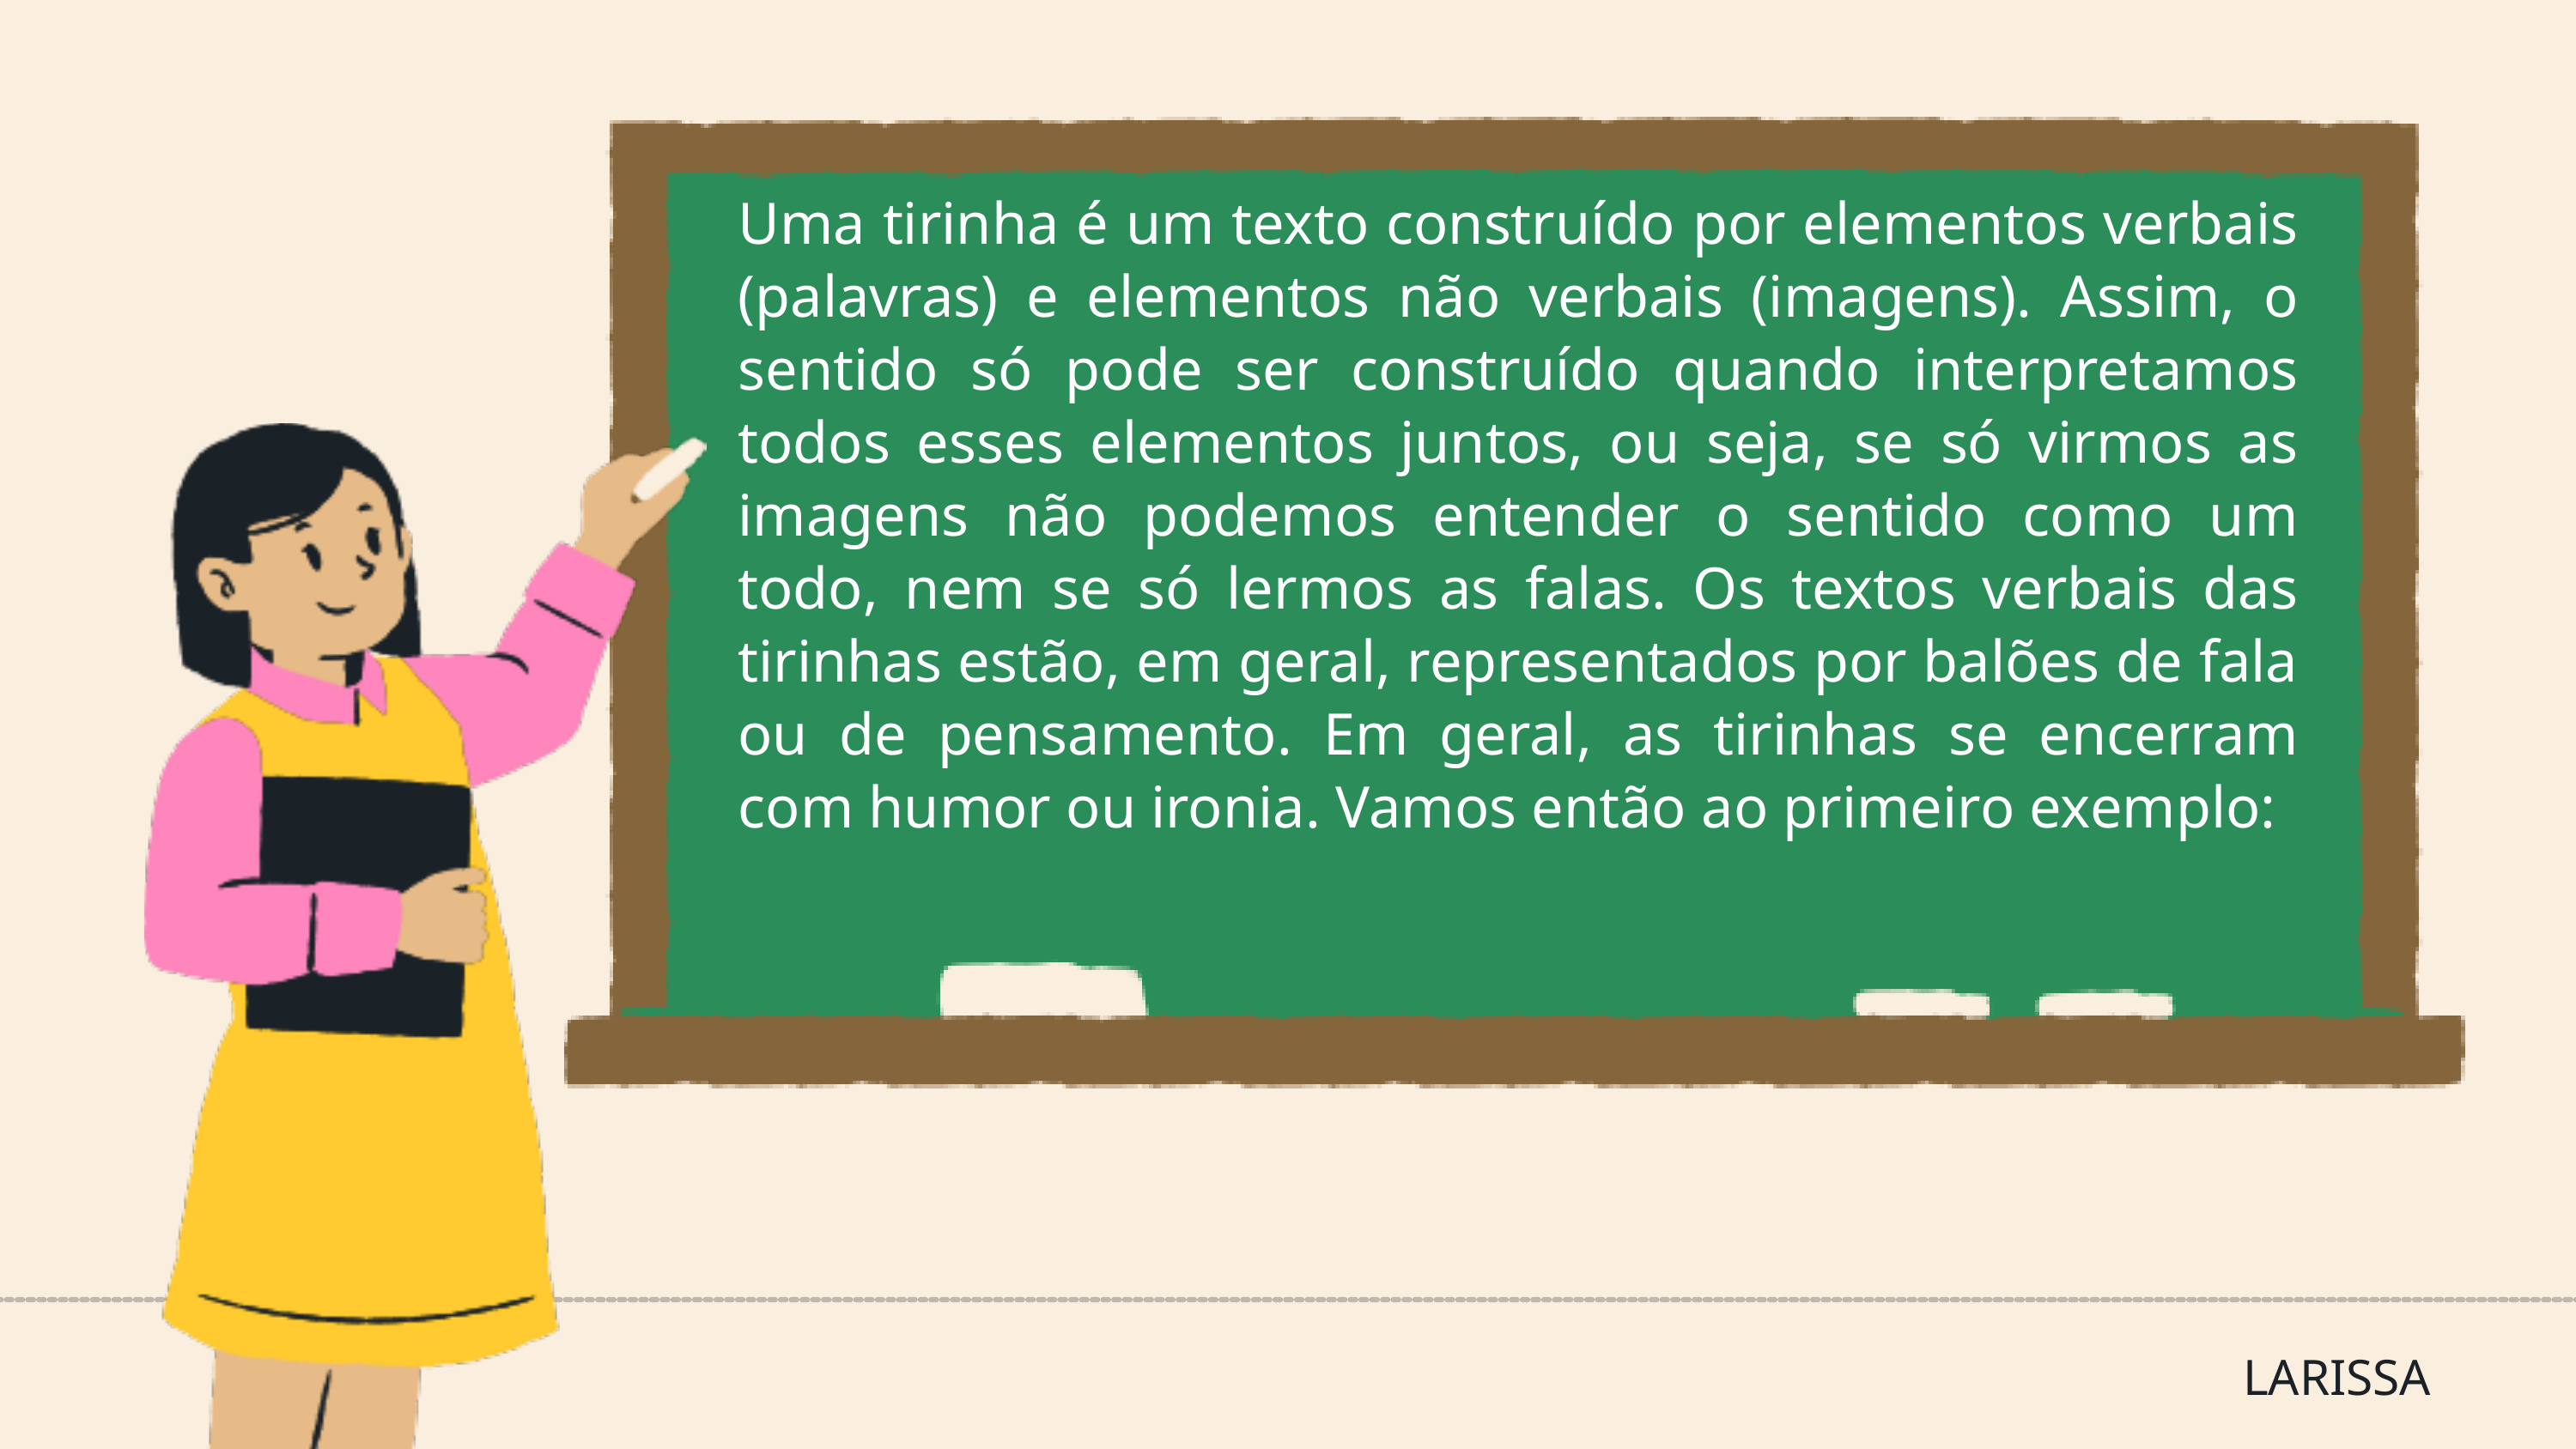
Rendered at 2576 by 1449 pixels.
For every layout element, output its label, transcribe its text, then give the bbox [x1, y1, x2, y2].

text_box Uma tirinha é um texto construído por elementos verbais (palavras) e elementos não verbais (imagens). Assim, o sentido só pode ser construído quando interpretamos todos esses elementos juntos, ou seja, se só virmos as imagens não podemos entender o sentido como um todo, nem se só lermos as falas. Os textos verbais das tirinhas estão, em geral, representados por balões de fala ou de pensamento. Em geral, as tirinhas se encerram com humor ou ironia. Vamos então ao primeiro exemplo: [738, 182, 2300, 912]
text_box LARISSA [1594, 1341, 2432, 1405]
picture [144, 117, 2465, 1449]
